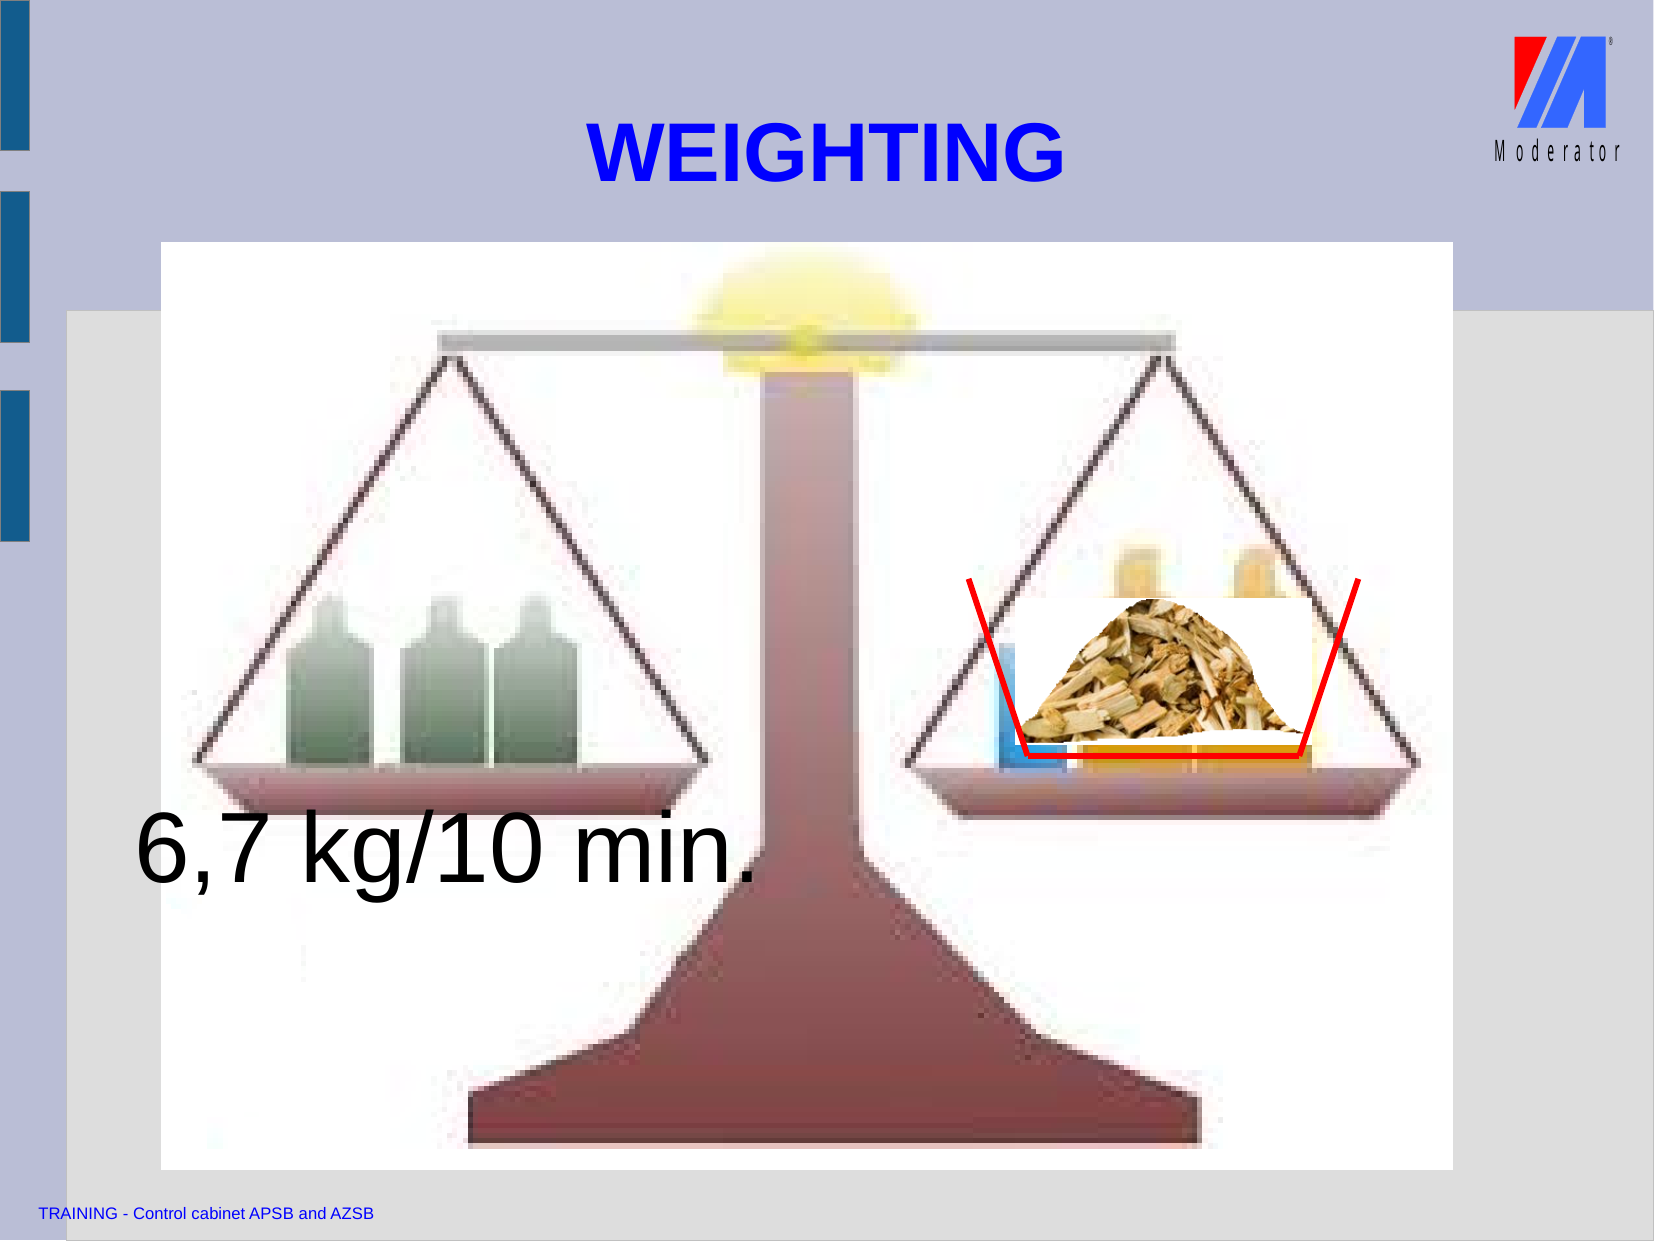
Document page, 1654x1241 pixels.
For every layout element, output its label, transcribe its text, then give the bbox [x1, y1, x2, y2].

picture [1492, 33, 1635, 167]
picture [161, 257, 1453, 1170]
text_box TRAINING - Control cabinet APSB and AZSB [23, 1197, 1134, 1231]
list 6,7 kg/10 min. [35, 680, 898, 1016]
title WEIGHTING [82, 49, 1571, 257]
